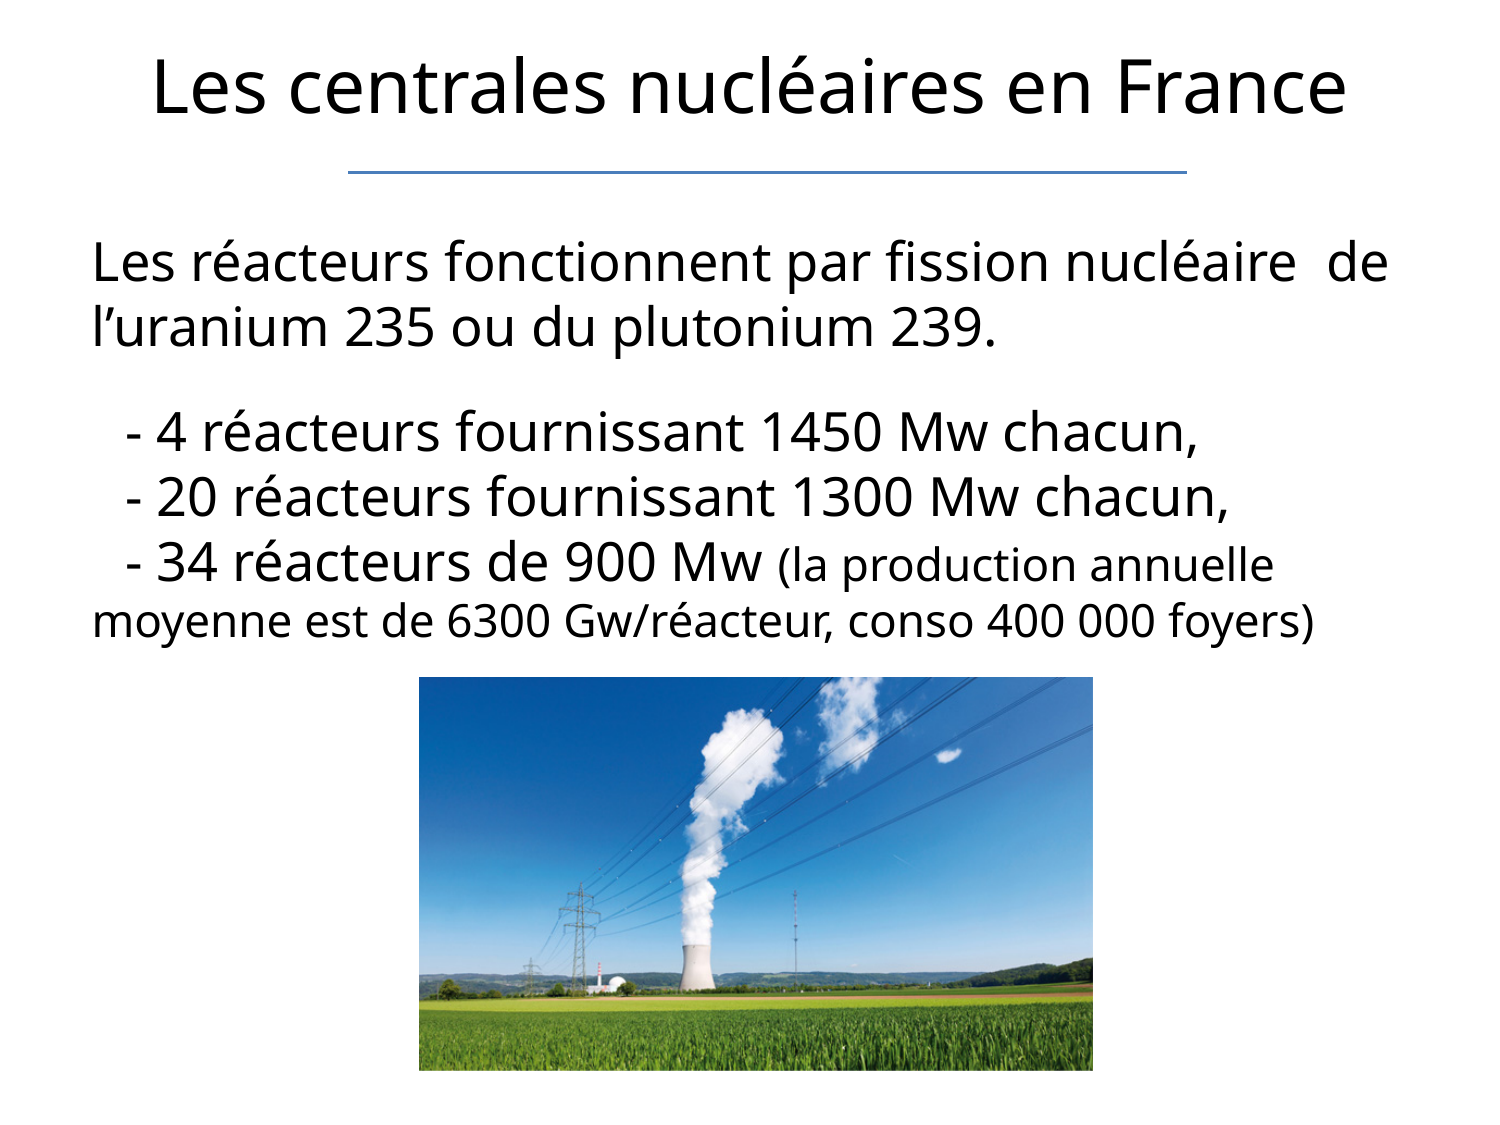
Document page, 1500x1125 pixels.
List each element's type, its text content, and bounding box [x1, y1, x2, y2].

picture [419, 710, 1093, 1071]
text_box Les centrales nucléaires en France [53, 30, 1447, 146]
text_box Les réacteurs fonctionnent par fission nucléaire de l’uranium 235 ou du plutonium 239. - 4 réacteurs fournissant 1450 Mw chacun, - 20 réacteurs fournissant 1300 Mw chacun, - 34 réacteurs de 900 Mw (la production annuelle moyenne est de 6300 Gw/réacteur, conso 400 000 foyers) [76, 219, 1436, 710]
